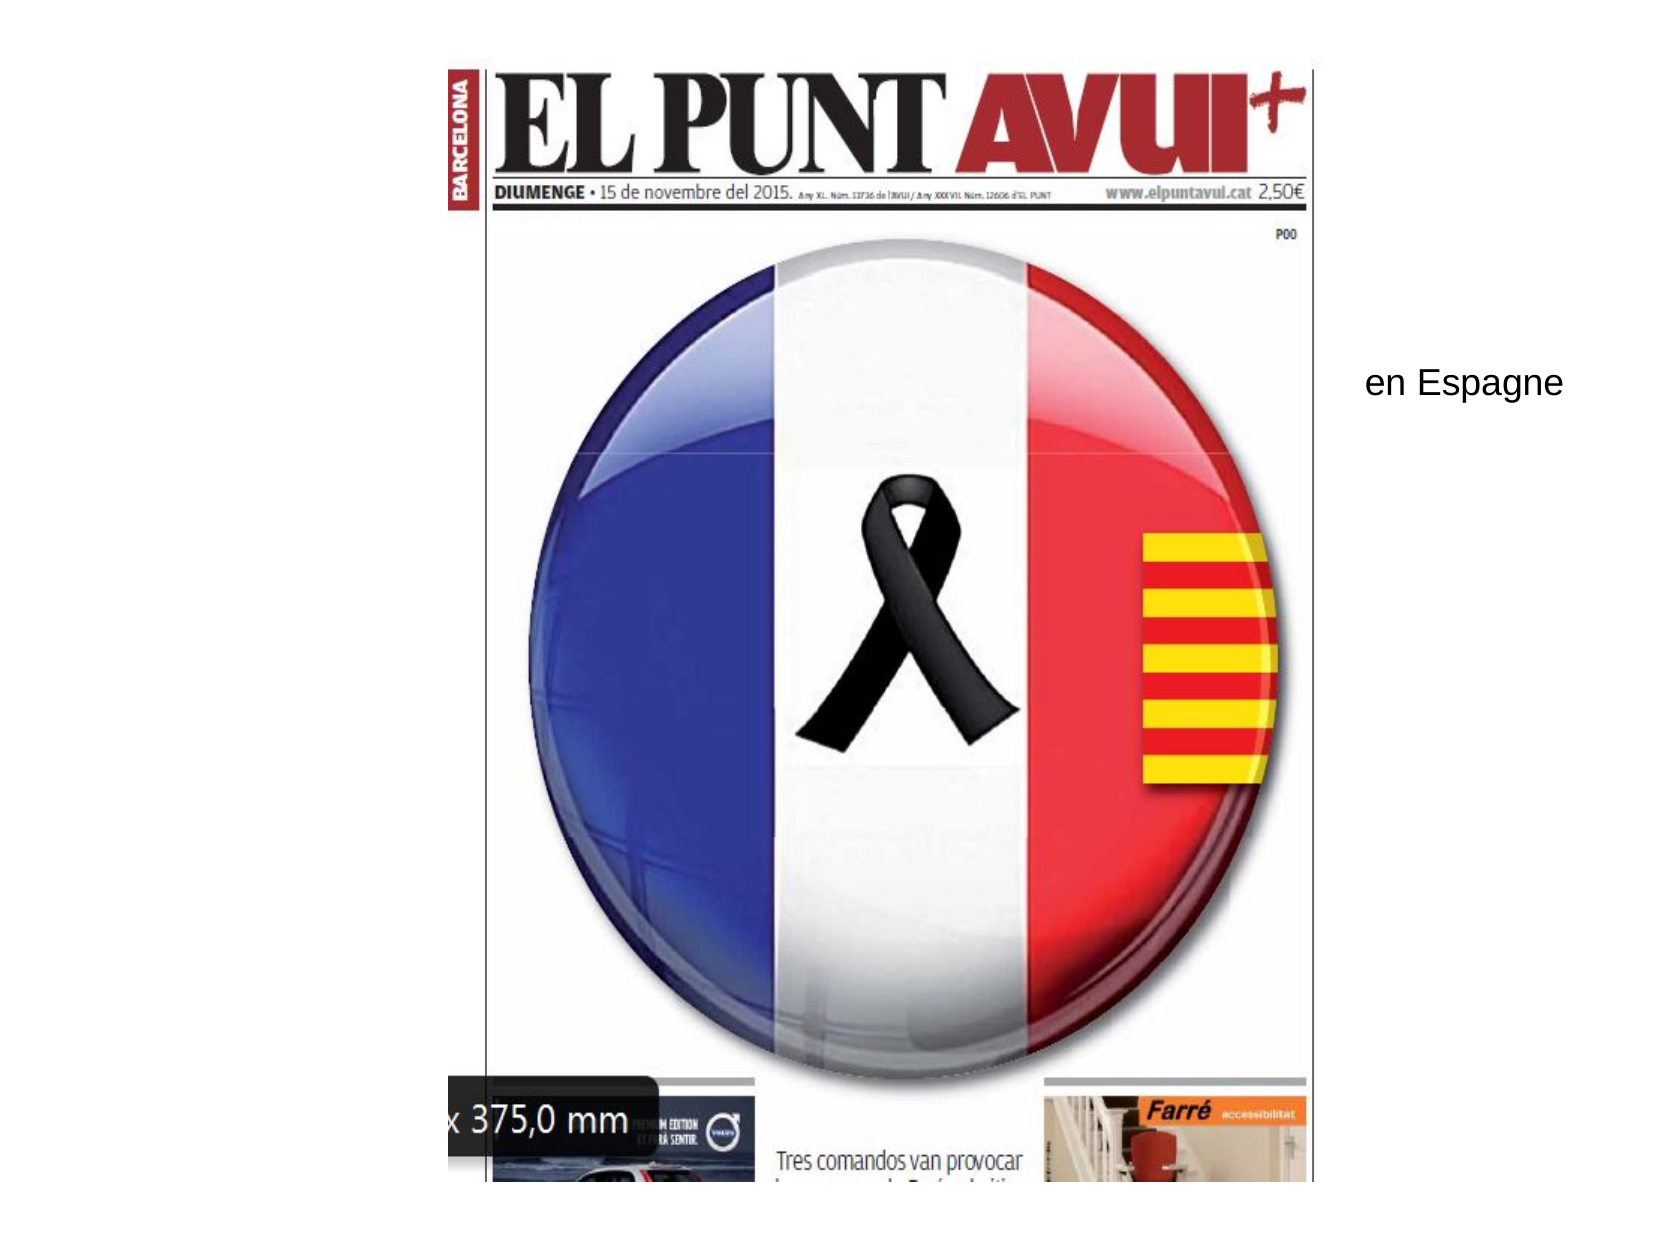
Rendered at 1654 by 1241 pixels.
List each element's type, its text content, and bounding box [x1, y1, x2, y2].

title en Espagne [1358, 256, 1571, 508]
picture [448, 58, 1347, 1182]
